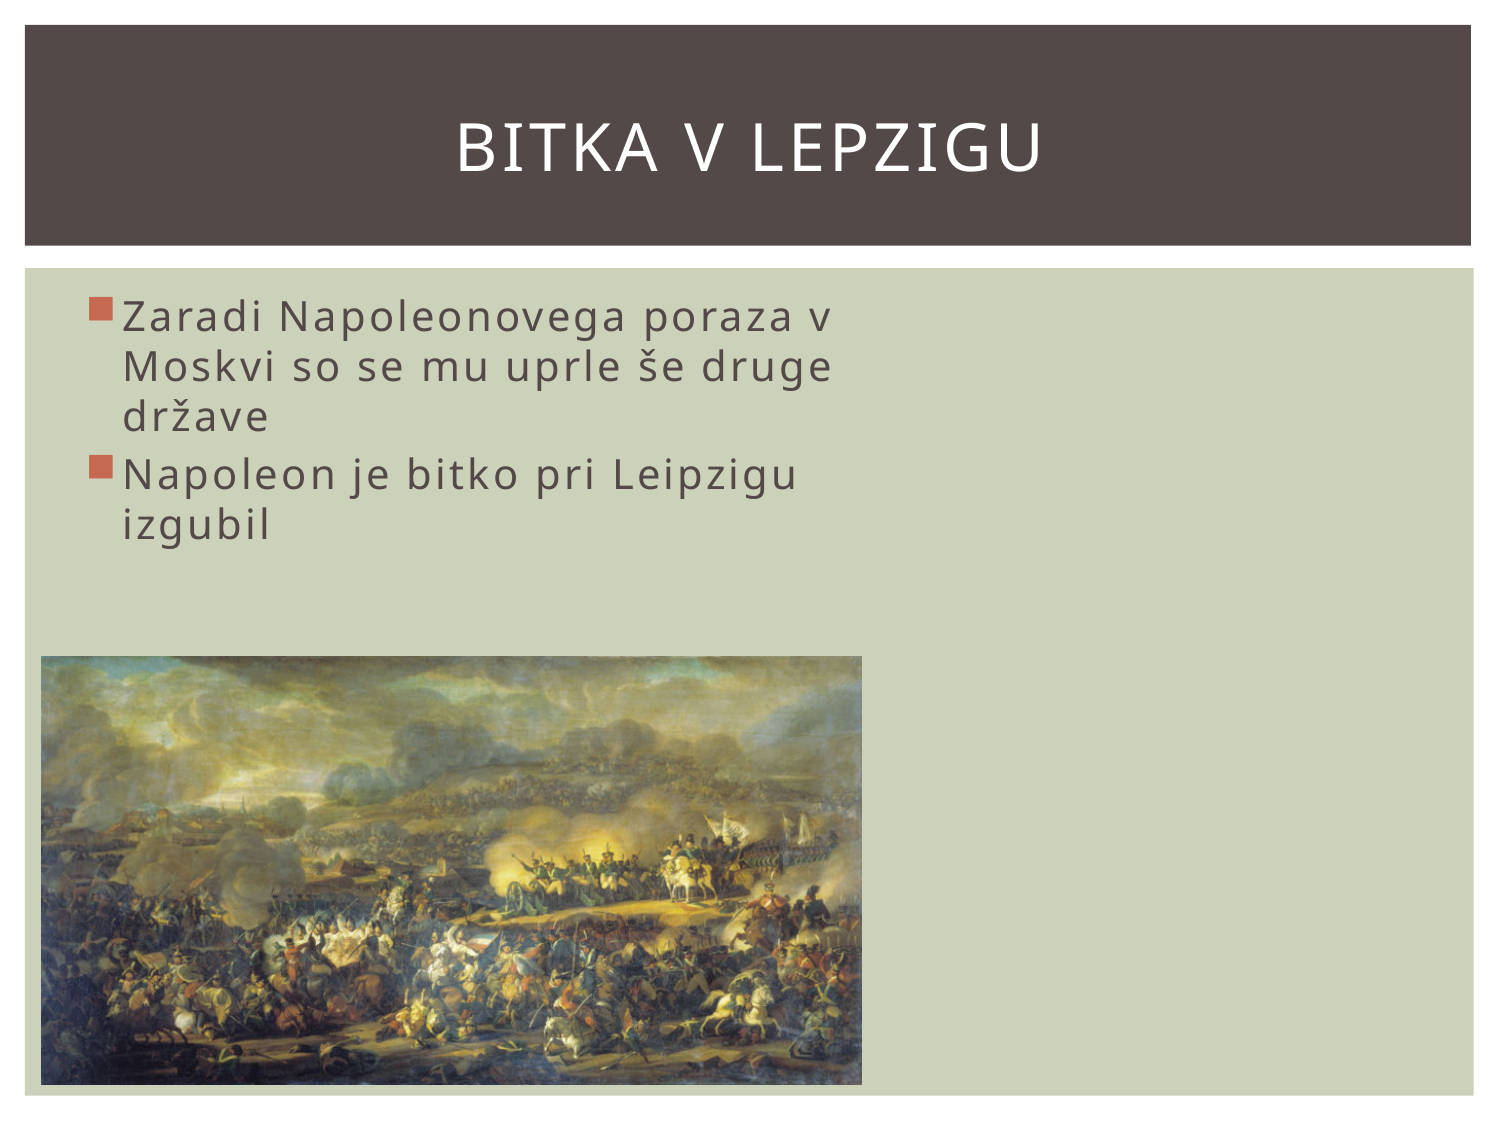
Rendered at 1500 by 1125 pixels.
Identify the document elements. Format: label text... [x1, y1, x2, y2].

title Bitka v lepzigu [62, 58, 1438, 232]
picture [41, 656, 862, 1085]
list Zaradi Napoleonovega poraza v Moskvi so se mu uprle še druge države Napoleon je bitko pri Leipzigu izgubil [62, 282, 880, 693]
